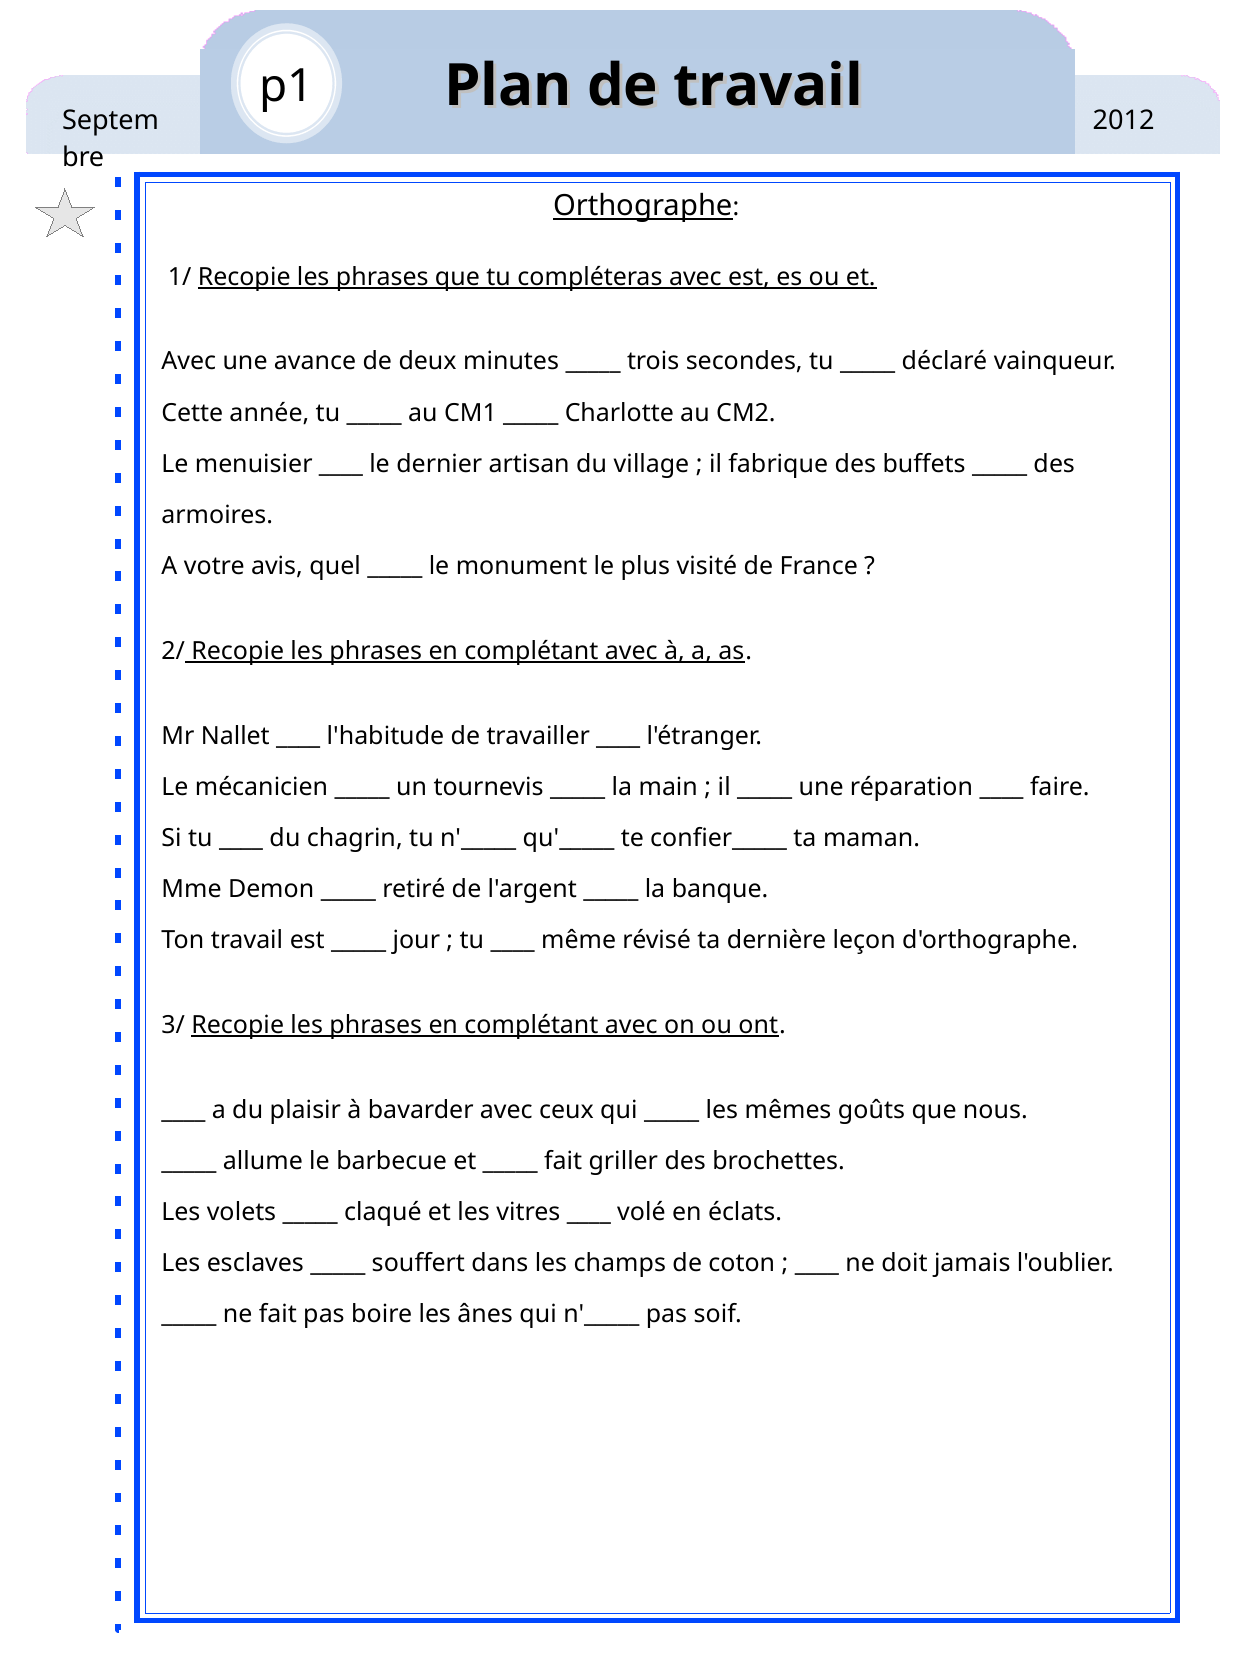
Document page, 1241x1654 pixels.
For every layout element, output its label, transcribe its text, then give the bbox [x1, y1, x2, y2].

picture [26, 10, 1220, 154]
table_header [140, 177, 1175, 1618]
text_box [35, 188, 95, 237]
text_box Orthographe: 1/ Recopie les phrases que tu compléteras avec est, es ou et. Avec une avance de deux minutes _____ trois secondes, tu _____ déclaré vainqueur. Cette année, tu _____ au CM1 _____ Charlotte au CM2. Le menuisier ____ le dernier artisan du village ; il fabrique des buffets _____ des armoires. A votre avis, quel _____ le monument le plus visité de France ? 2/ Recopie les phrases en complétant avec à, a, as. Mr Nallet ____ l'habitude de travailler ____ l'étranger. Le mécanicien _____ un tournevis _____ la main ; il _____ une réparation ____ faire. Si tu ____ du chagrin, tu n'_____ qu'_____ te confier_____ ta maman. Mme Demon _____ retiré de l'argent _____ la banque. Ton travail est _____ jour ; tu ____ même révisé ta dernière leçon d'orthographe. 3/ Recopie les phrases en complétant avec on ou ont. ____ a du plaisir à bavarder avec ceux qui _____ les mêmes goûts que nous. _____ allume le barbecue et _____ fait griller des brochettes. Les volets _____ claqué et les vitres ____ volé en éclats. Les esclaves _____ souffert dans les champs de coton ; ____ ne doit jamais l'oublier. _____ ne fait pas boire les ânes qui n'_____ pas soif. [146, 177, 1146, 1574]
text_box Plan de travail [401, 35, 922, 142]
text_box 2012 [1077, 93, 1220, 154]
text_box Septembre [47, 93, 189, 154]
